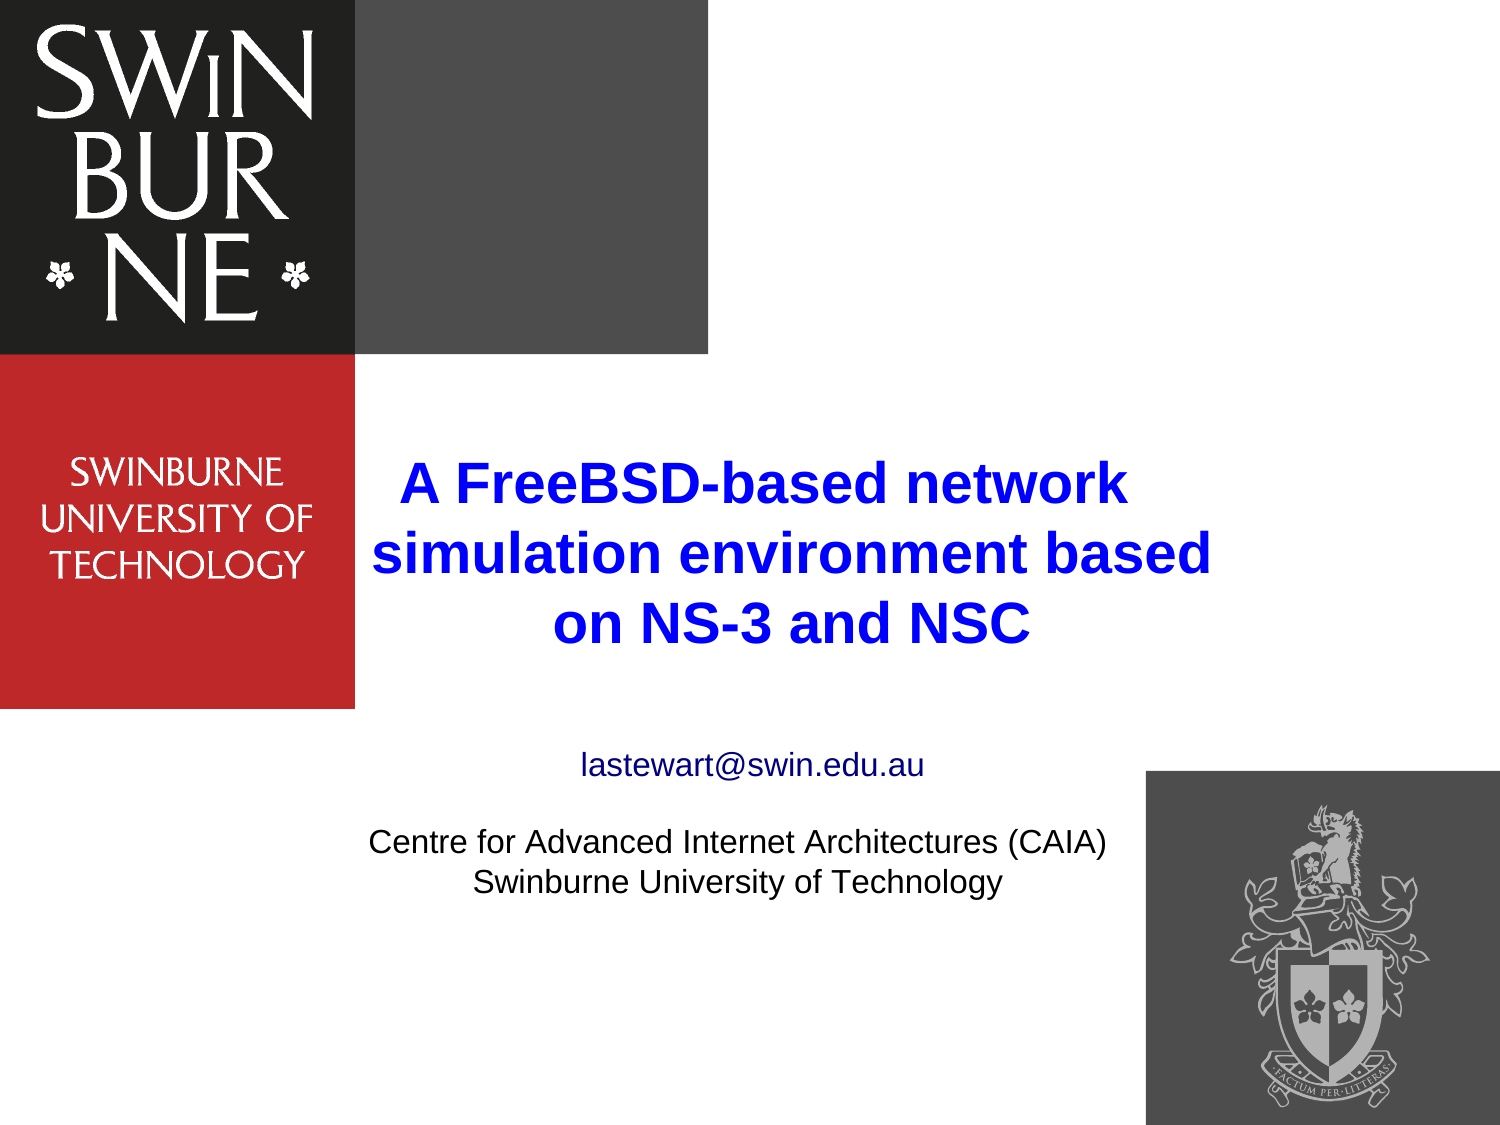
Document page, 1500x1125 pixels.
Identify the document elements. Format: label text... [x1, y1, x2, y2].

picture [0, 0, 355, 709]
text_box lastewart@swin.edu.au [434, 735, 1072, 791]
subtitle A FreeBSD-based network simulation environment based on NS-3 and NSC [306, 444, 1222, 655]
text_box Centre for Advanced Internet Architectures (CAIA) Swinburne University of Technology [325, 812, 1151, 908]
